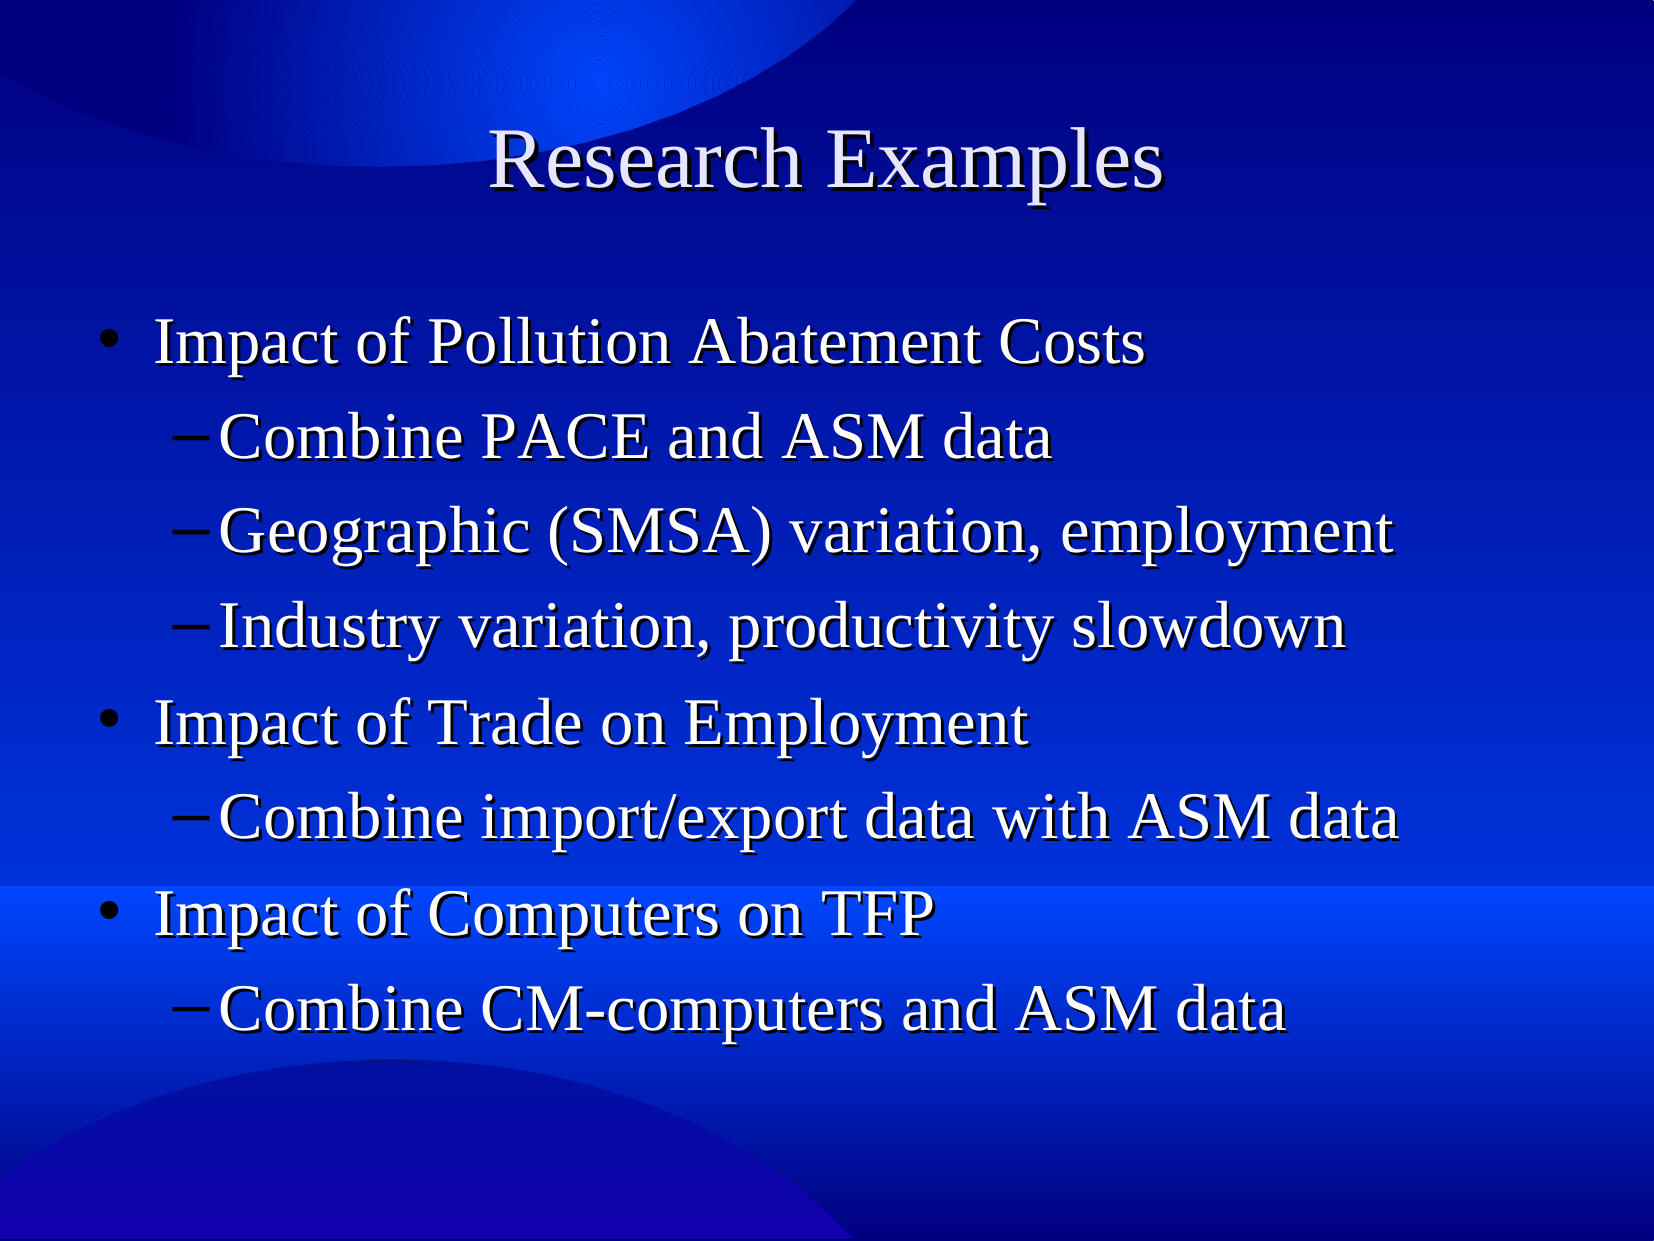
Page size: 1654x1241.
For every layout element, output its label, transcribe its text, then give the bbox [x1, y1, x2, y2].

title Research Examples [82, 49, 1571, 257]
list Impact of Pollution Abatement Costs Combine PACE and ASM data Geographic (SMSA) variation, employment Industry variation, productivity slowdown Impact of Trade on Employment Combine import/export data with ASM data Impact of Computers on TFP Combine CM-computers and ASM data [82, 289, 1571, 1108]
